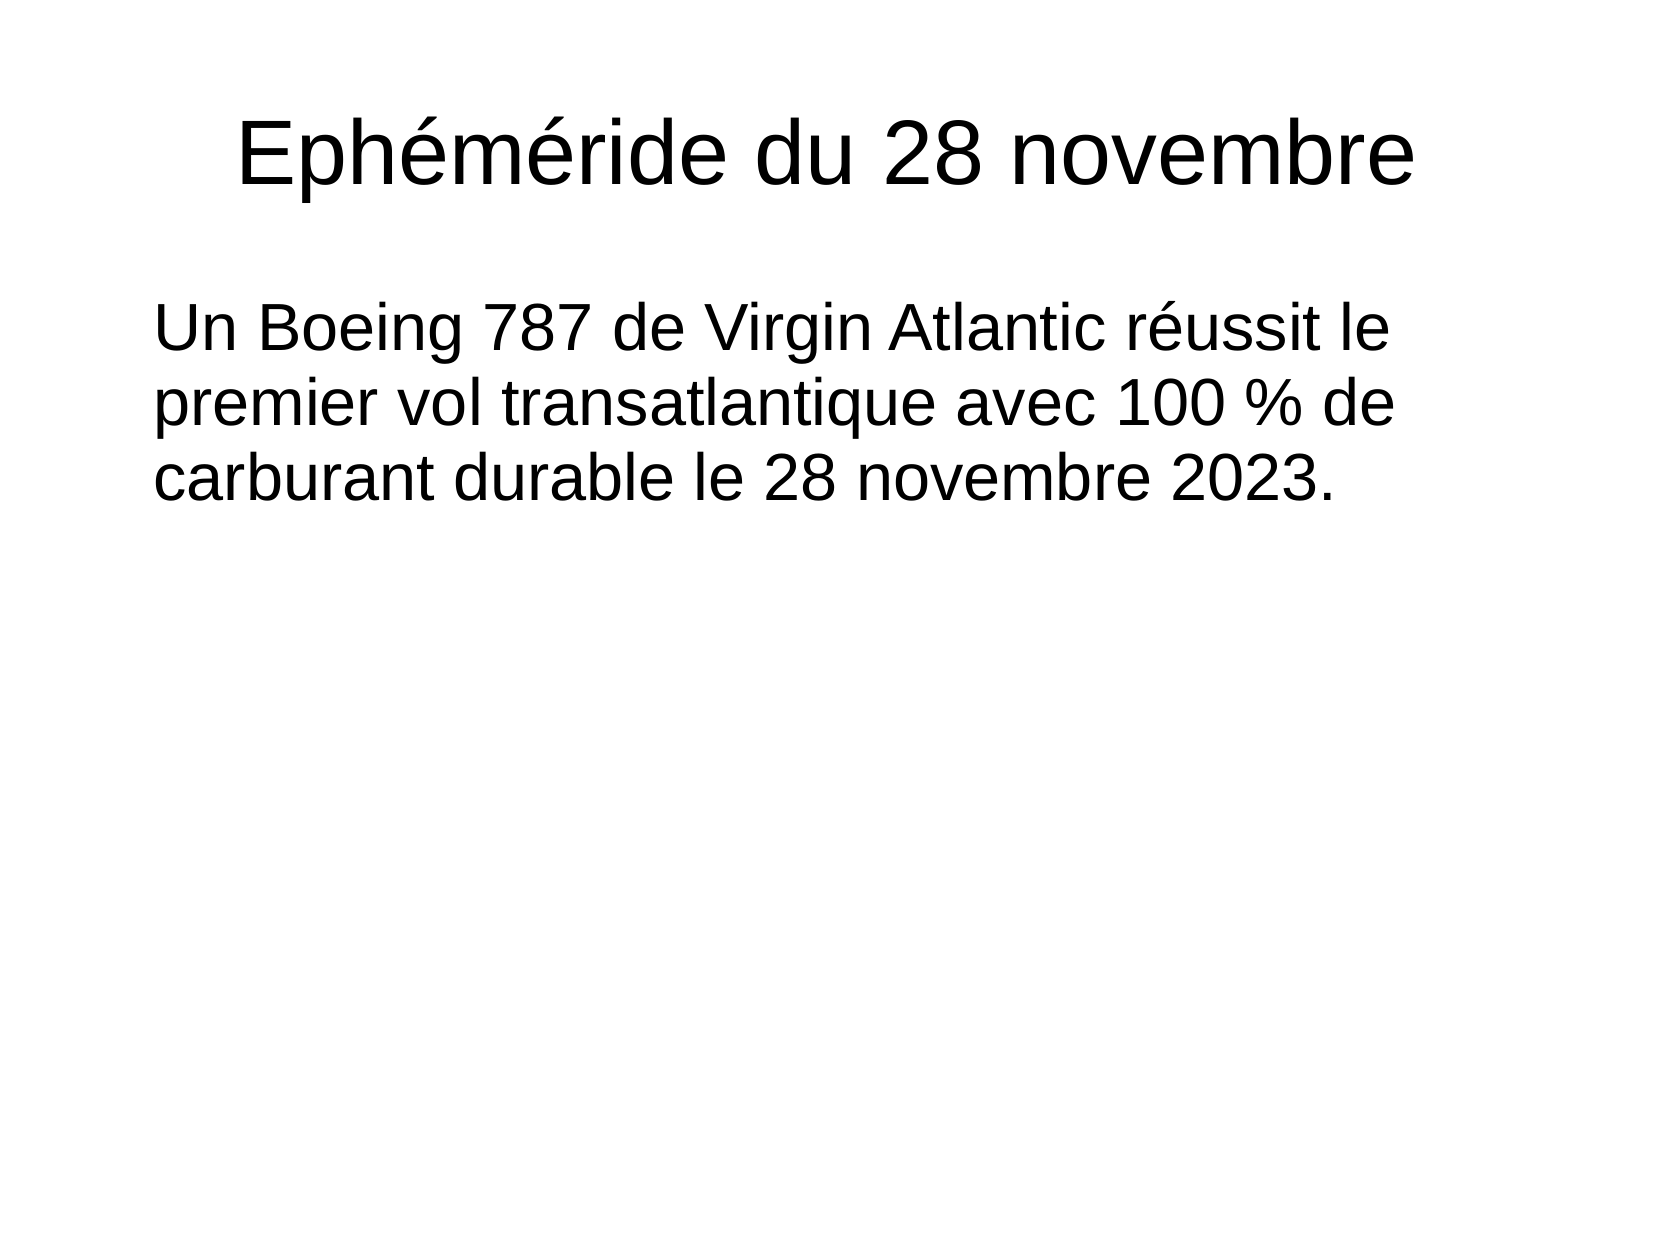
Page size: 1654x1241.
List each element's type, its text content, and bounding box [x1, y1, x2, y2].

title Ephéméride du 28 novembre [82, 49, 1571, 257]
list Un Boeing 787 de Virgin Atlantic réussit le premier vol transatlantique avec 100 % de carburant durable le 28 novembre 2023. [82, 290, 1571, 1109]
